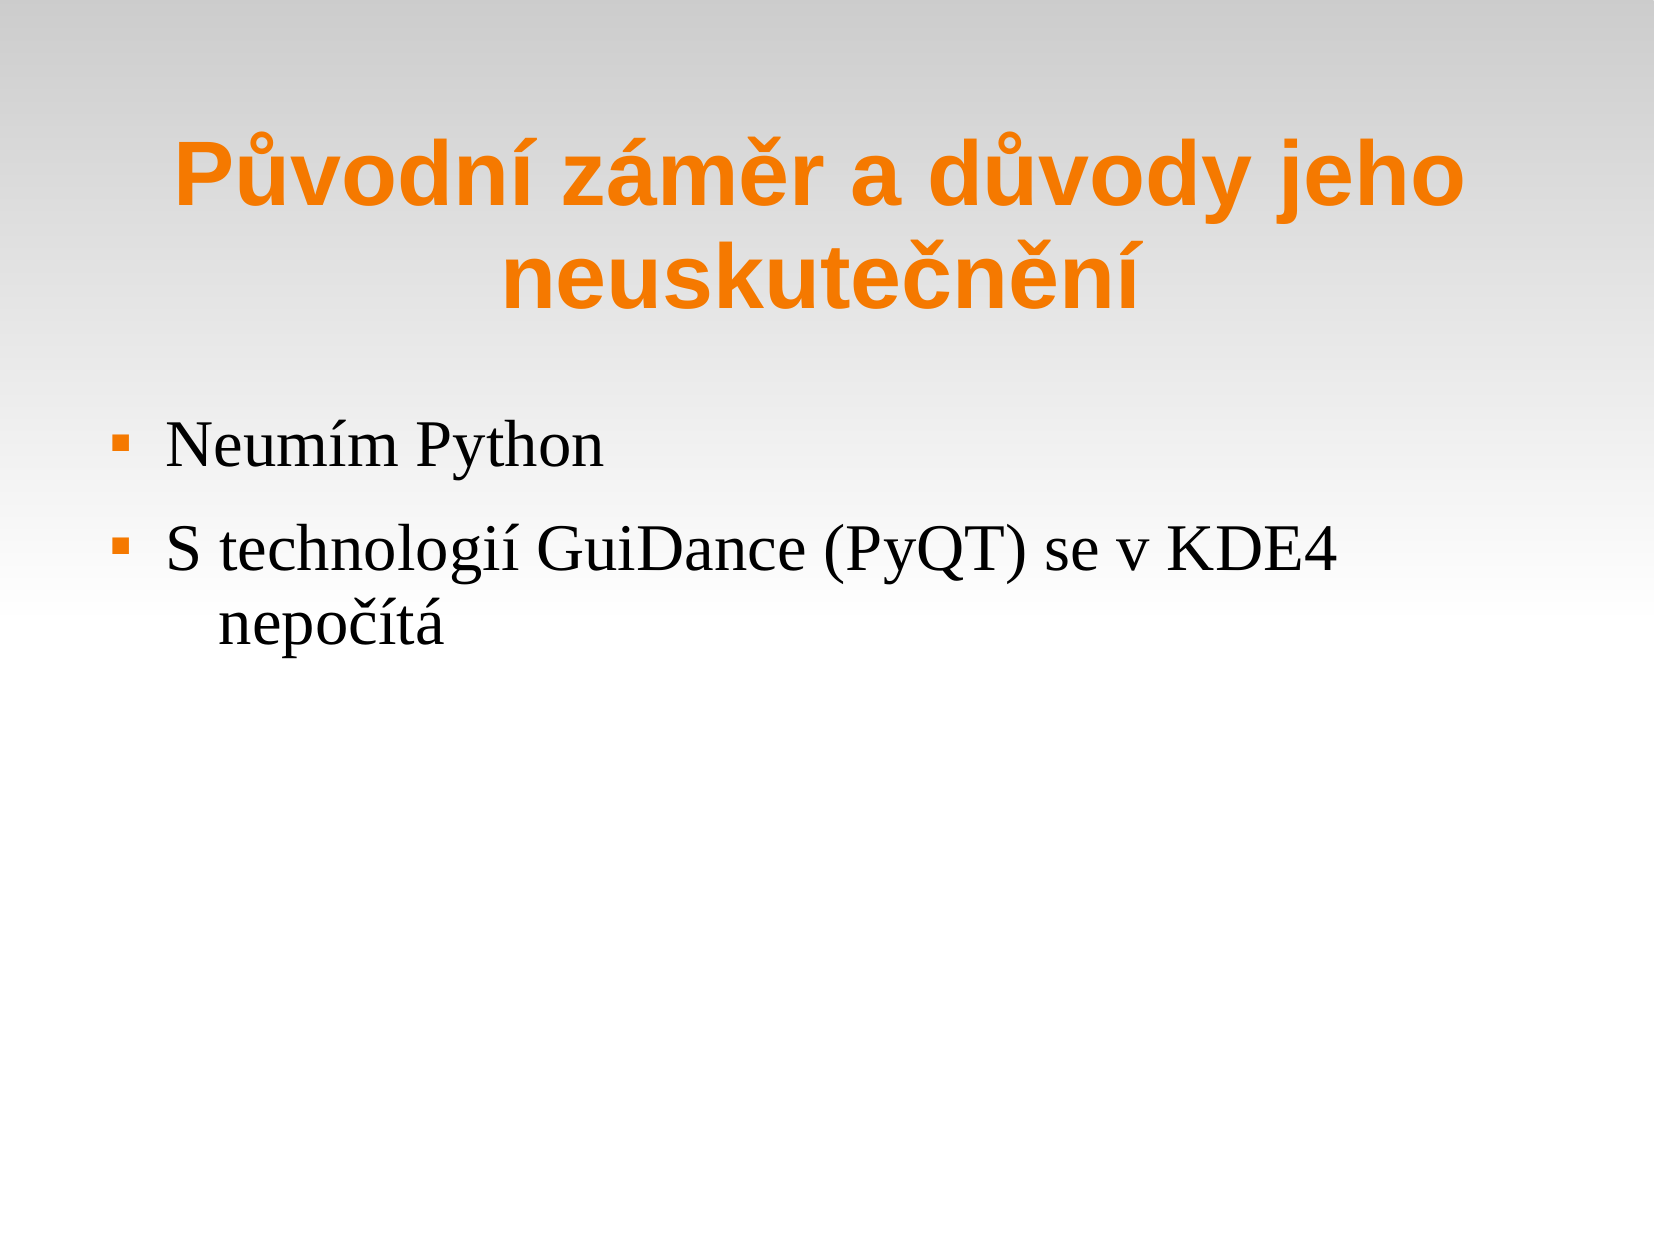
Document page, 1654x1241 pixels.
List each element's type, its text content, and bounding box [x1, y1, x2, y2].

list Neumím Python S technologií GuiDance (PyQT) se v KDE4 nepočítá [76, 406, 1565, 916]
title Původní záměr a důvody jeho neuskutečnění [76, 122, 1565, 328]
